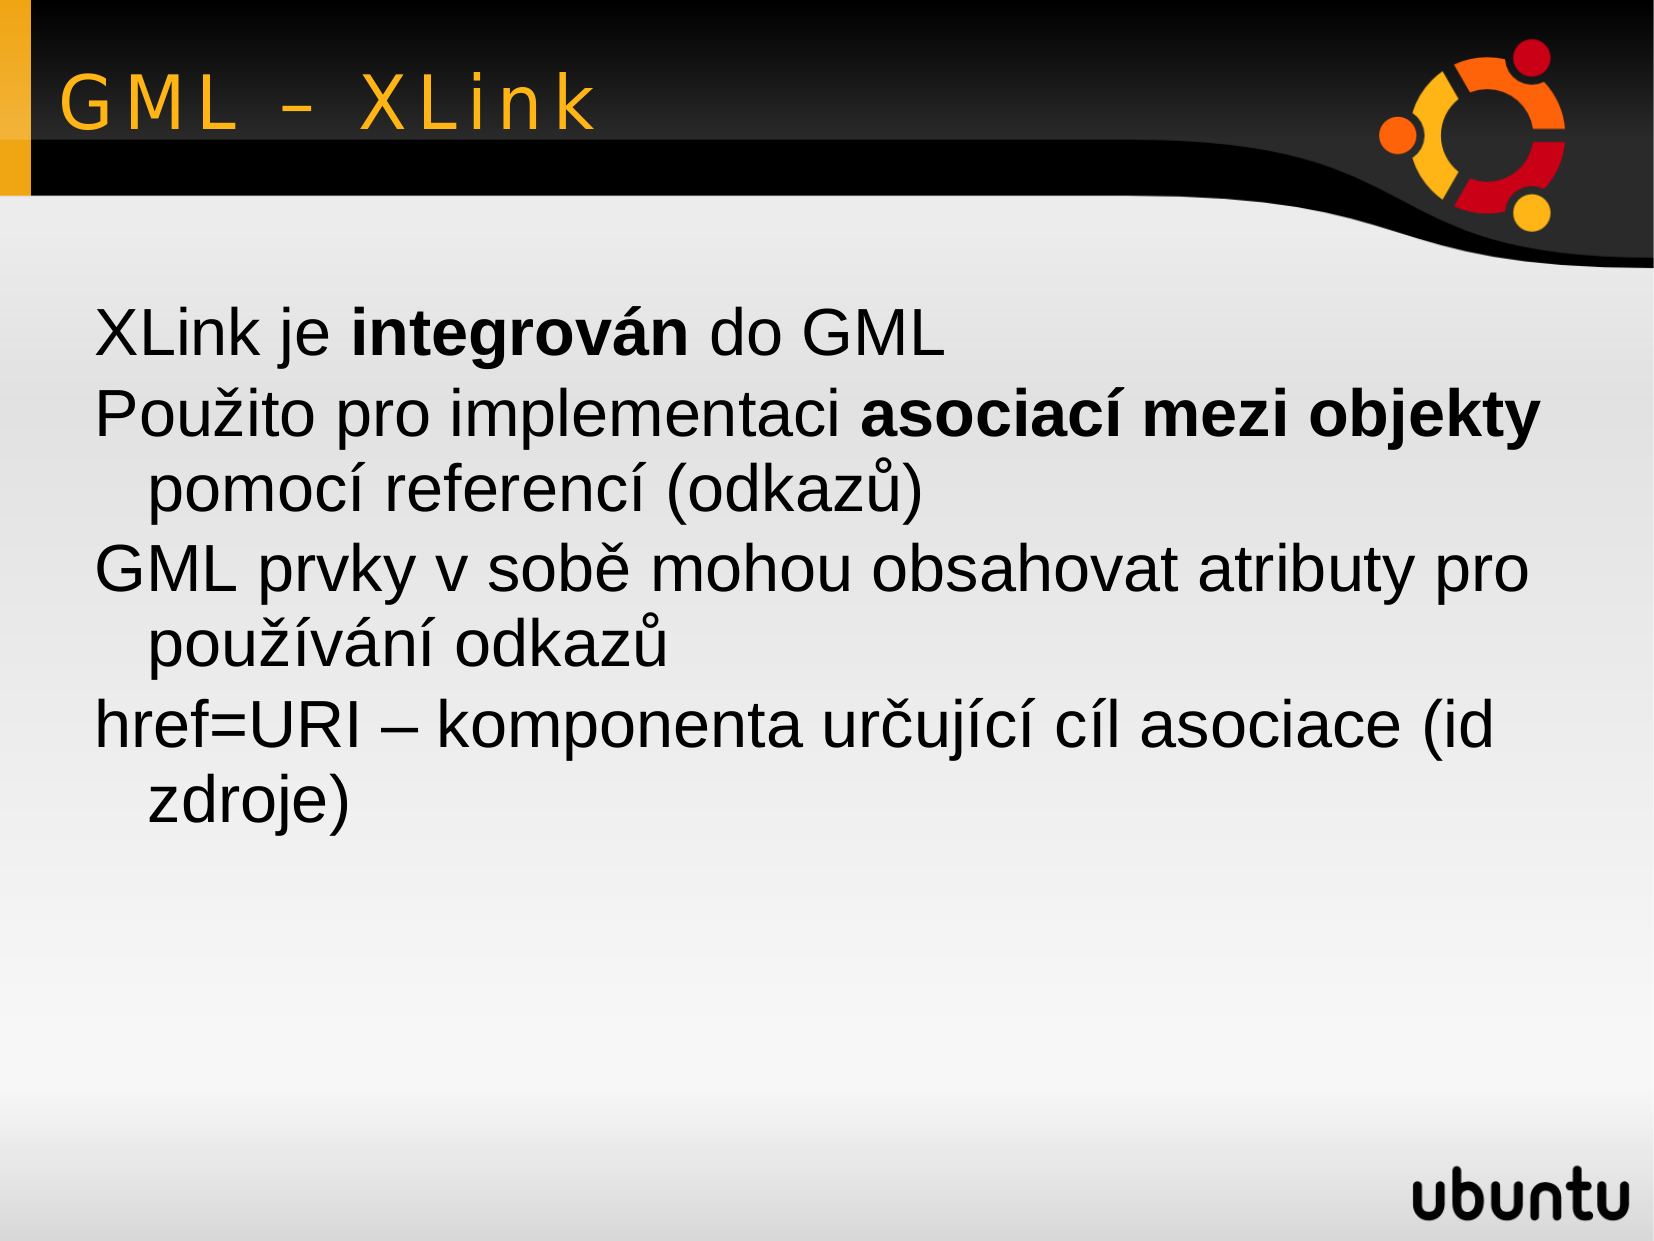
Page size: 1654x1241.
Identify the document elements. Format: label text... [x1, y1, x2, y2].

title GML – XLink [59, 29, 1270, 178]
picture [0, 0, 1654, 1241]
list XLink je integrován do GML Použito pro implementaci asociací mezi objekty pomocí referencí (odkazů) GML prvky v sobě mohou obsahovat atributy pro používání odkazů href=URI – komponenta určující cíl asociace (id zdroje) [76, 295, 1565, 1114]
